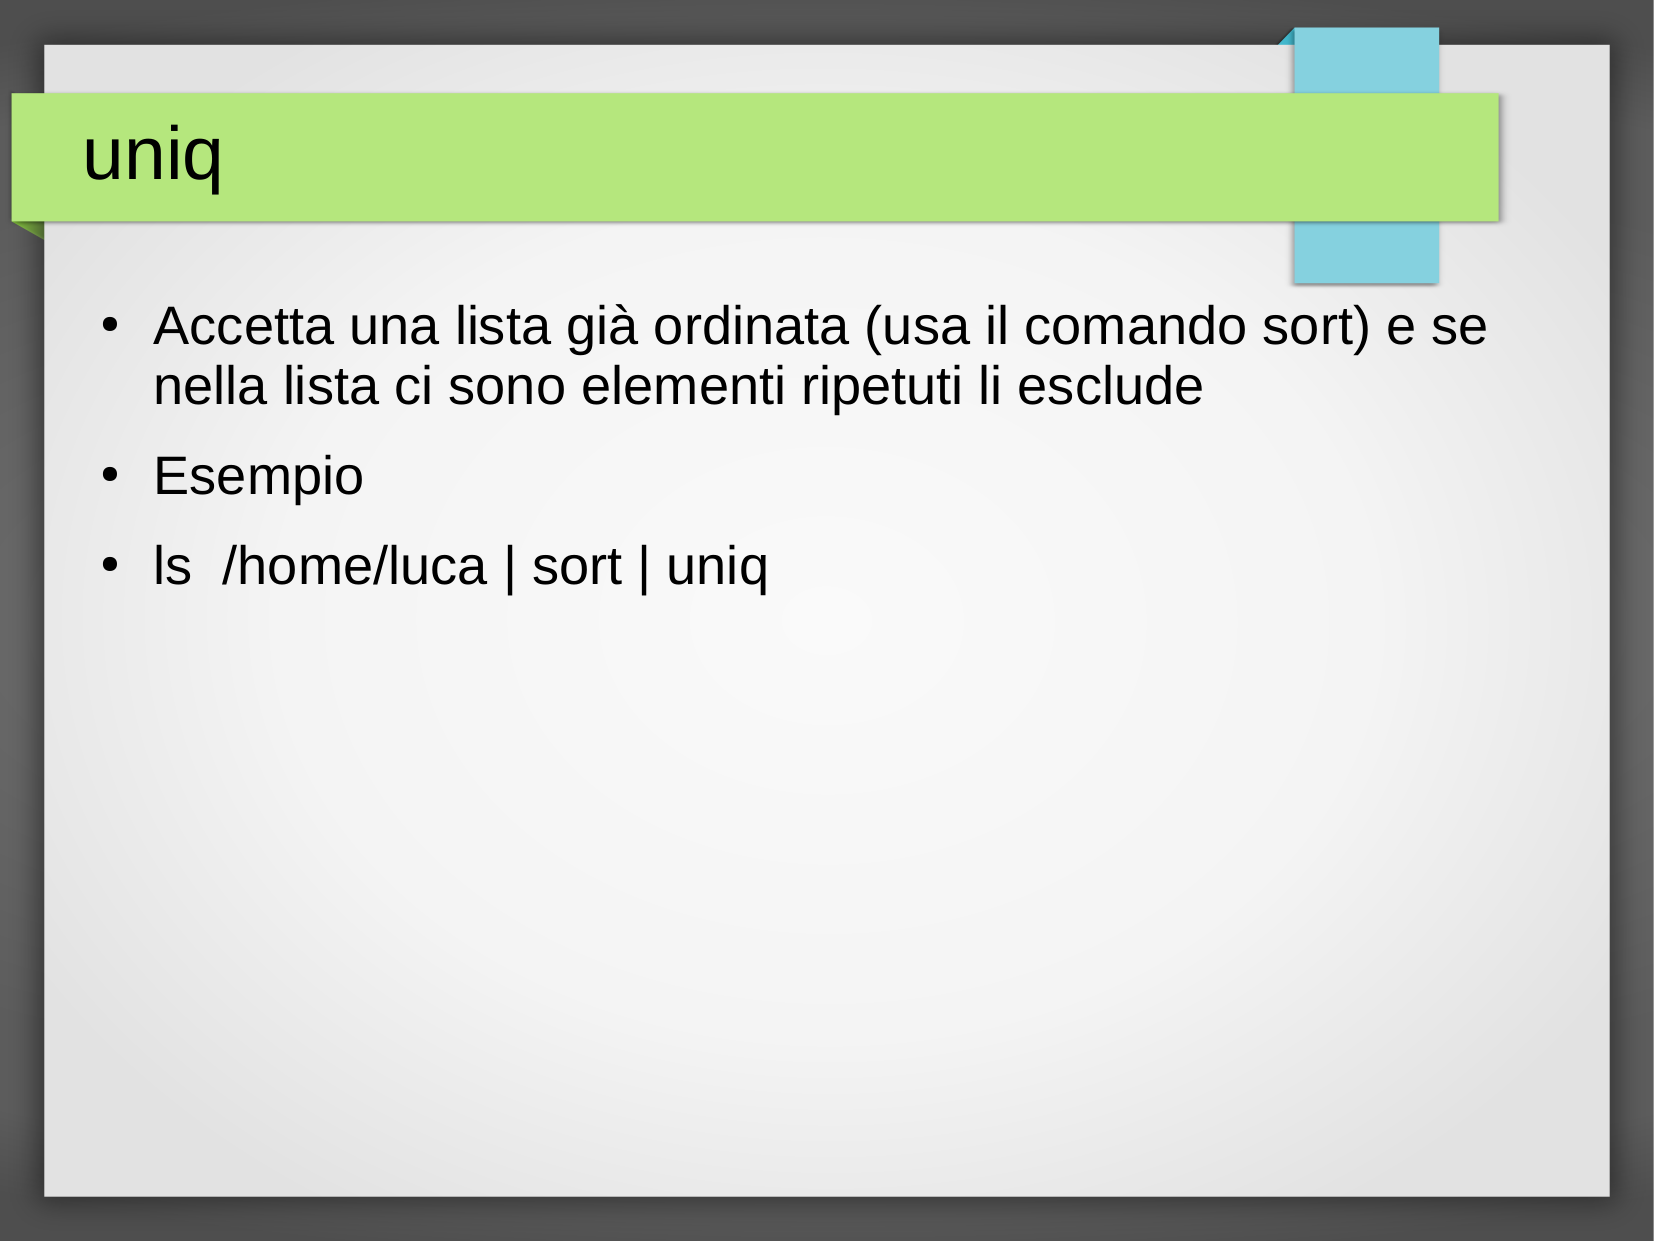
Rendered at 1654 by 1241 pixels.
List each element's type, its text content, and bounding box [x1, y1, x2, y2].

title uniq [82, 94, 1264, 213]
list Accetta una lista già ordinata (usa il comando sort) e se nella lista ci sono elementi ripetuti li esclude Esempio ls /home/luca | sort | uniq [82, 295, 1571, 1015]
picture [0, 0, 1654, 1241]
